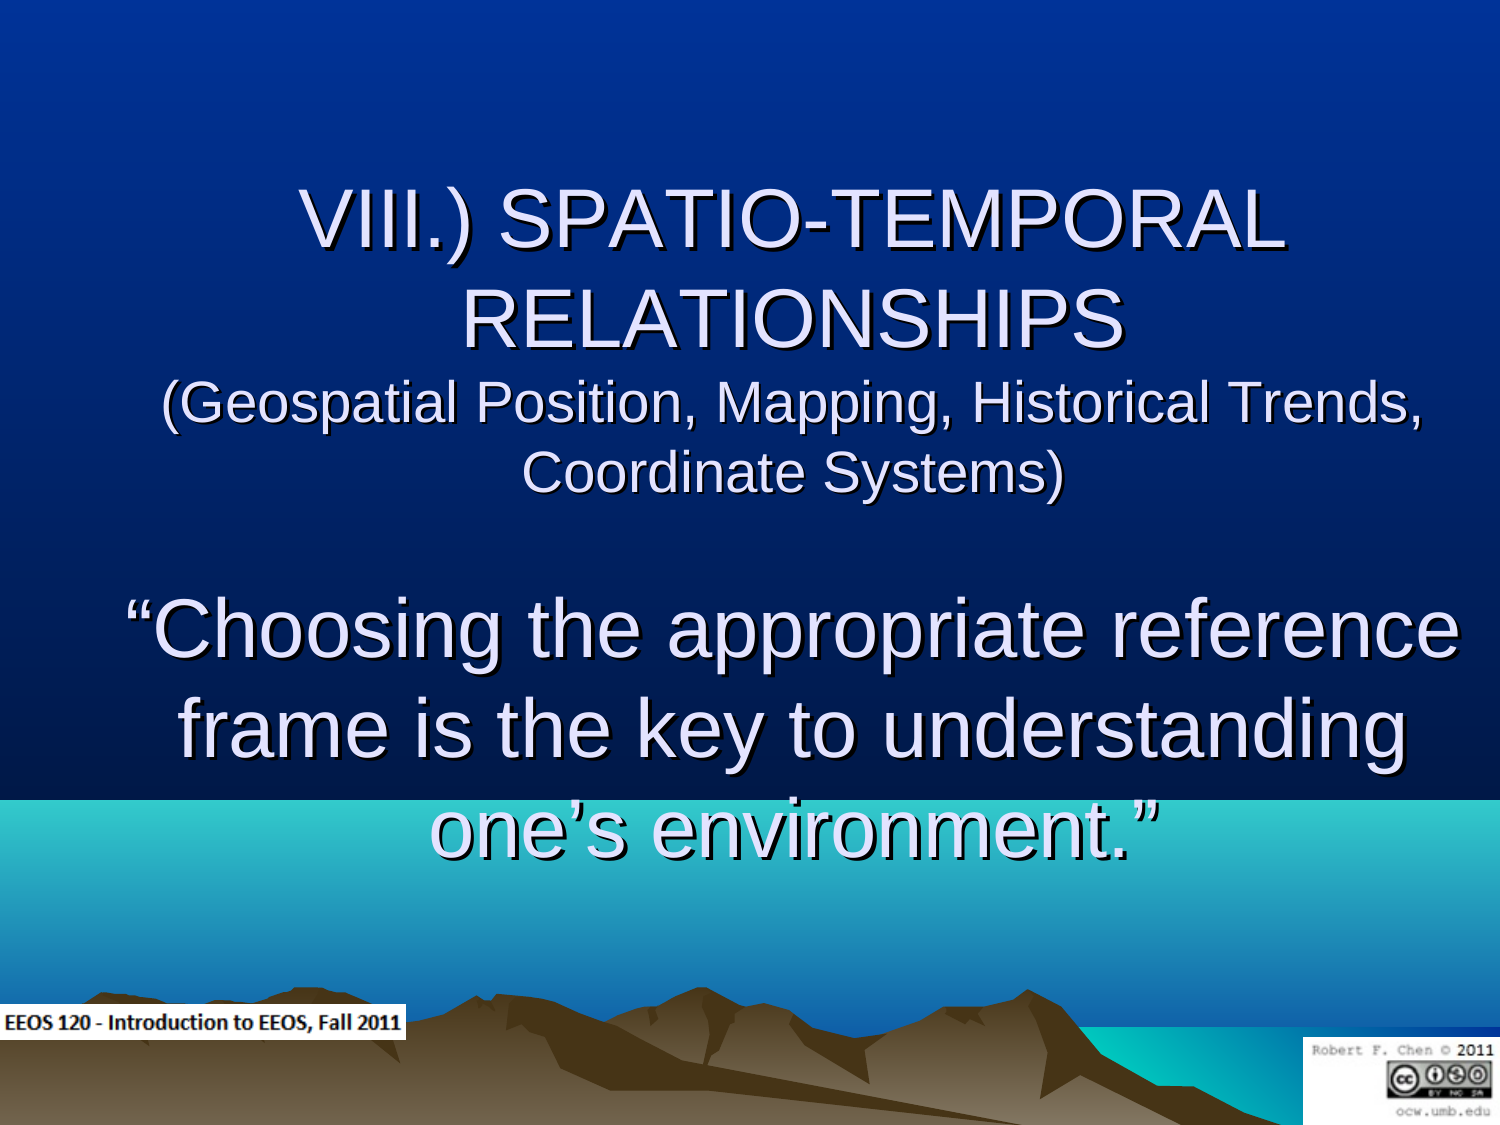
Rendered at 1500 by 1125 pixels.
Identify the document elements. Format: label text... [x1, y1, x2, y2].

picture [0, 1004, 406, 1040]
title VIII.) SPATIO-TEMPORAL RELATIONSHIPS (Geospatial Position, Mapping, Historical Trends, Coordinate Systems) “Choosing the appropriate reference frame is the key to understanding one’s environment.” [87, 156, 1500, 882]
picture [1302, 1037, 1500, 1125]
